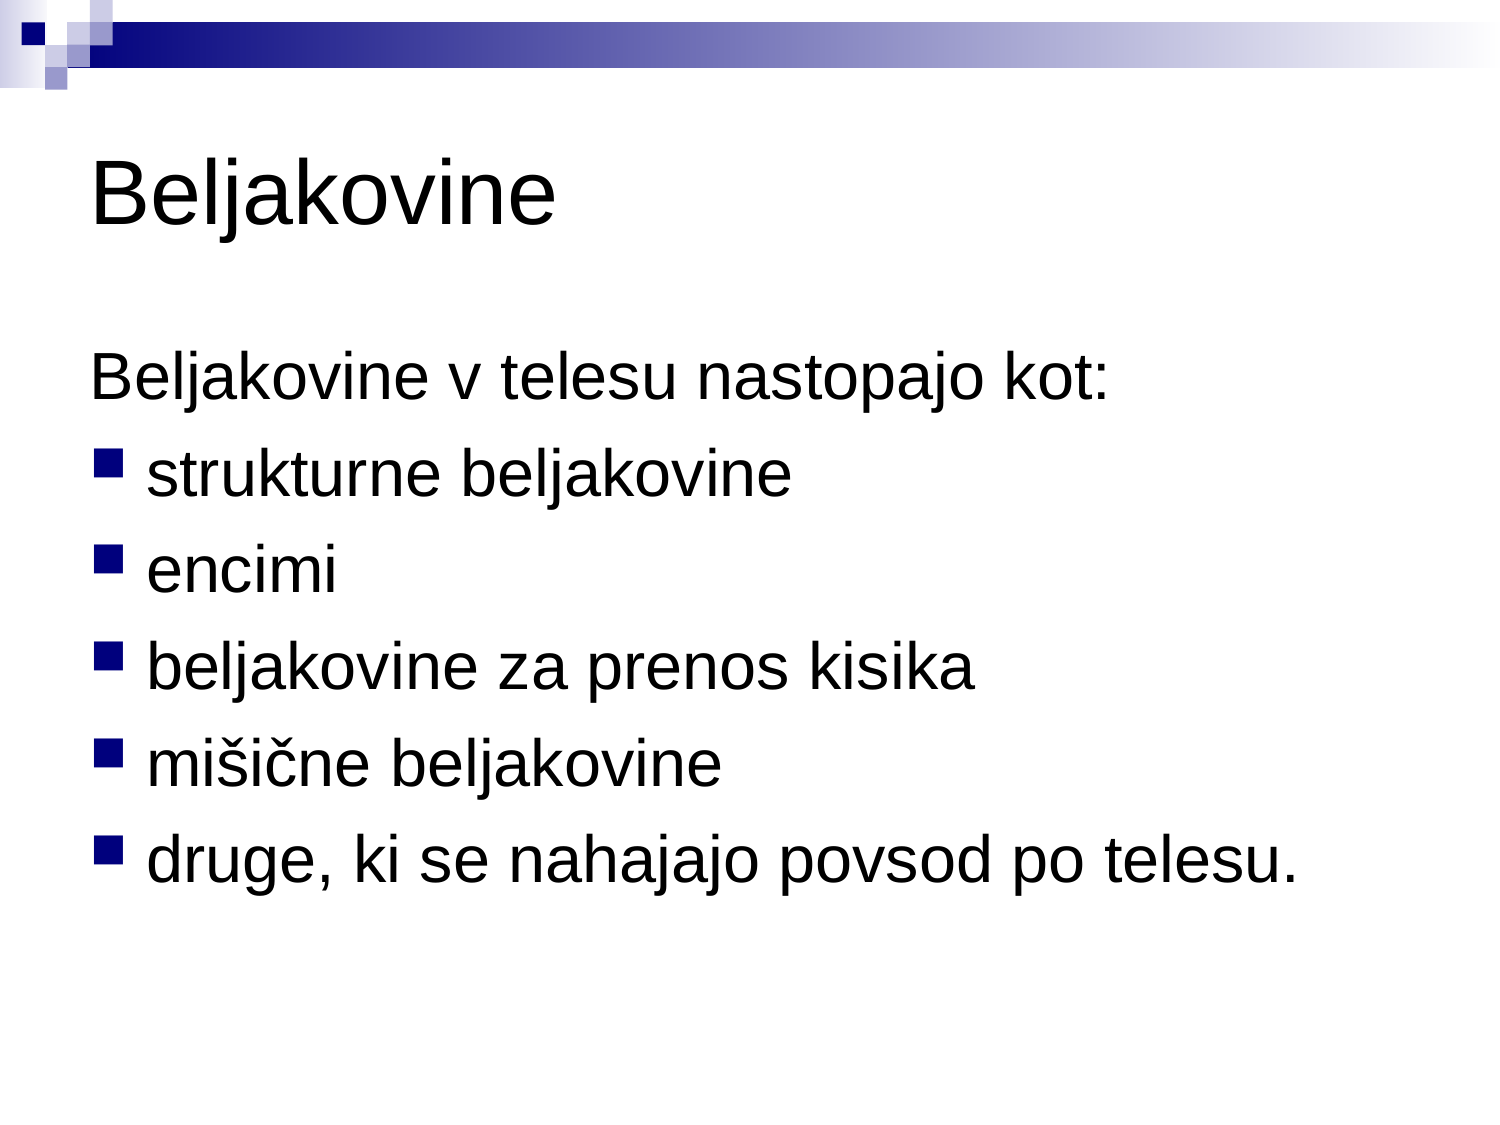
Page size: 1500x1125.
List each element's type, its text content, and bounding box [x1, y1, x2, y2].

title Beljakovine [75, 75, 1426, 301]
list Beljakovine v telesu nastopajo kot: strukturne beljakovine encimi beljakovine za prenos kisika mišične beljakovine druge, ki se nahajajo povsod po telesu. [75, 324, 1426, 1000]
